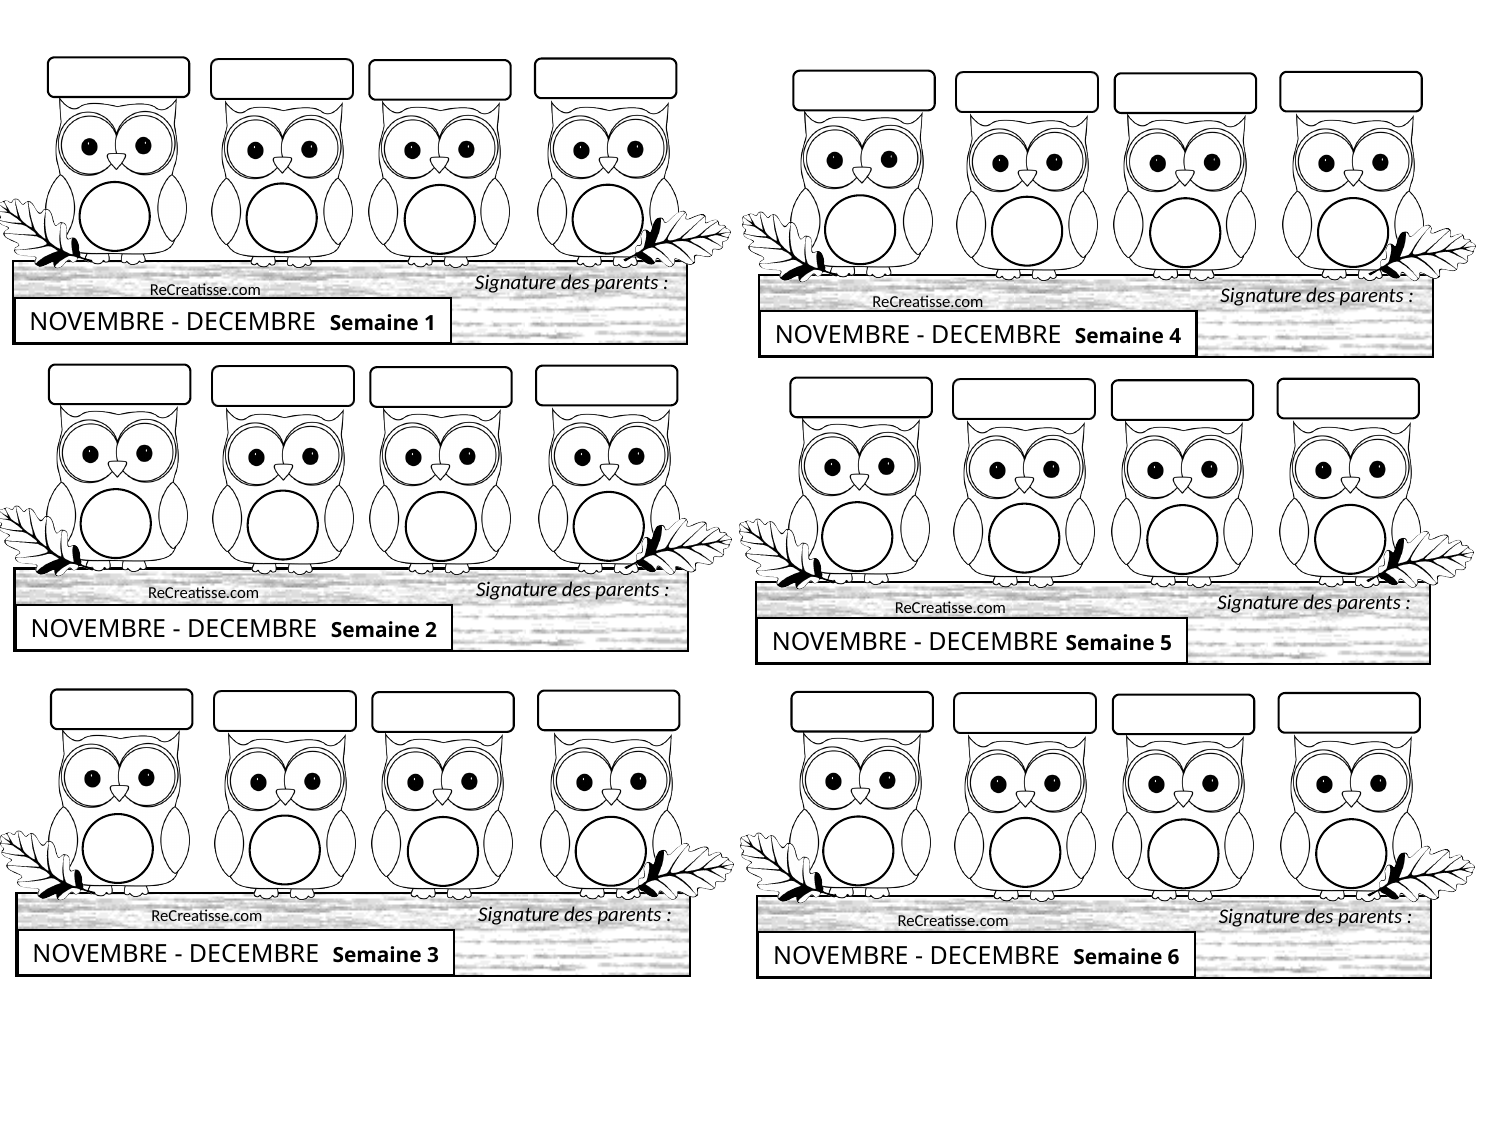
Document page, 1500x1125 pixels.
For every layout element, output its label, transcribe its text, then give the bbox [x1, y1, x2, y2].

text_box Signature des parents : [461, 568, 662, 608]
picture [537, 100, 933, 306]
picture [210, 58, 354, 268]
text_box NOVEMBRE - DECEMBRE Semaine 2 [16, 605, 452, 650]
text_box [86, 489, 151, 559]
text_box [572, 184, 643, 254]
text_box [48, 364, 191, 405]
text_box [829, 816, 894, 886]
text_box [1277, 378, 1419, 419]
picture [371, 732, 513, 900]
text_box NOVEMBRE - DECEMBRE Semaine 6 [758, 932, 1195, 977]
text_box ReCreatisse.com [133, 574, 275, 609]
text_box NOVEMBRE - DECEMBRE Semaine 1 [14, 298, 451, 343]
text_box [573, 491, 644, 561]
picture [952, 378, 1096, 588]
text_box [538, 690, 680, 731]
text_box [1280, 71, 1422, 112]
picture [0, 96, 187, 271]
text_box [756, 582, 1430, 664]
text_box [992, 196, 1063, 266]
picture [955, 71, 1099, 281]
picture [211, 365, 355, 575]
text_box Signature des parents : [460, 261, 662, 301]
text_box [1114, 73, 1257, 113]
text_box [989, 503, 1060, 573]
text_box [827, 502, 893, 572]
text_box [247, 490, 318, 560]
text_box [88, 814, 153, 883]
text_box [1147, 505, 1218, 575]
text_box [246, 183, 317, 253]
picture [368, 100, 510, 268]
text_box [790, 377, 932, 418]
text_box Signature des parents : [463, 893, 665, 933]
text_box [13, 261, 687, 344]
picture [953, 693, 1097, 903]
text_box [14, 569, 688, 651]
text_box [793, 70, 935, 111]
text_box [372, 692, 514, 732]
picture [1282, 113, 1485, 320]
text_box [757, 896, 1431, 978]
text_box [1148, 819, 1219, 889]
text_box ReCreatisse.com [136, 898, 278, 933]
text_box [536, 365, 678, 406]
picture [0, 404, 188, 579]
text_box [1318, 198, 1389, 267]
text_box NOVEMBRE - DECEMBRE Semaine 5 [757, 618, 1187, 663]
text_box [534, 58, 677, 99]
text_box [16, 893, 690, 976]
text_box [575, 816, 646, 886]
text_box [51, 689, 193, 730]
picture [369, 407, 511, 575]
text_box [407, 817, 478, 886]
picture [538, 407, 930, 614]
text_box [1112, 694, 1255, 735]
text_box ReCreatisse.com [880, 589, 1021, 624]
picture [1280, 734, 1484, 941]
picture [1279, 420, 1483, 627]
text_box [759, 275, 1433, 357]
text_box Signature des parents : [1205, 274, 1407, 314]
picture [213, 690, 357, 900]
text_box ReCreatisse.com [135, 272, 276, 307]
text_box [830, 195, 896, 265]
text_box NOVEMBRE - DECEMBRE Semaine 3 [18, 930, 454, 975]
text_box Signature des parents : [1204, 895, 1405, 935]
text_box Signature des parents : [1203, 581, 1404, 621]
text_box NOVEMBRE - DECEMBRE Semaine 4 [760, 311, 1197, 356]
text_box [1150, 198, 1221, 268]
text_box [370, 367, 512, 407]
picture [1113, 113, 1256, 281]
text_box [405, 492, 476, 561]
text_box [85, 182, 150, 251]
picture [540, 731, 931, 939]
picture [0, 729, 190, 904]
text_box [1316, 819, 1387, 889]
text_box [369, 60, 511, 100]
text_box [990, 817, 1061, 887]
text_box ReCreatisse.com [857, 283, 999, 318]
text_box ReCreatisse.com [883, 903, 1024, 938]
text_box [1278, 693, 1420, 733]
text_box [404, 184, 475, 254]
text_box [47, 57, 190, 98]
picture [1111, 420, 1253, 588]
text_box [1315, 504, 1386, 574]
picture [1112, 734, 1254, 903]
text_box [1111, 380, 1254, 420]
text_box [249, 815, 320, 885]
text_box [791, 691, 933, 732]
